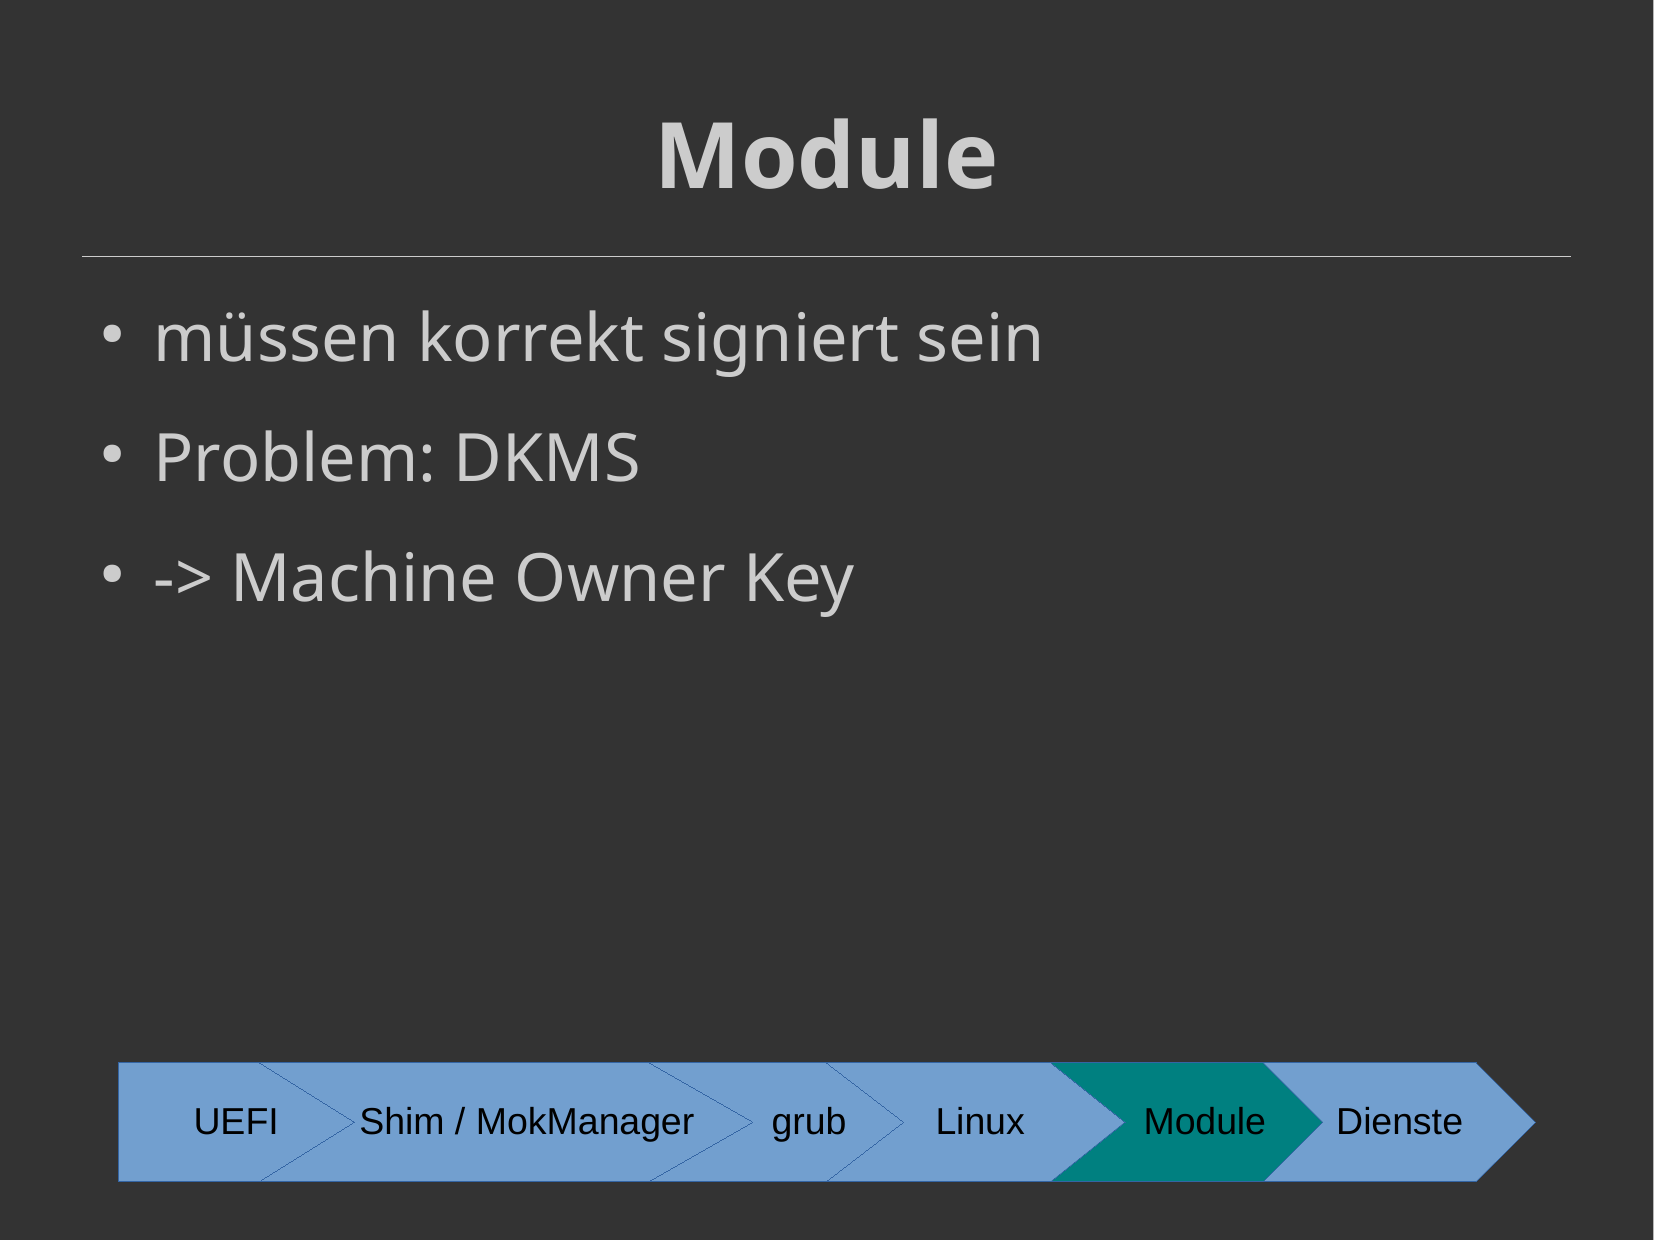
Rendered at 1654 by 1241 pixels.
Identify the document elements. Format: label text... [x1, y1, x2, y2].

text_box UEFI [118, 1062, 355, 1182]
text_box Linux [826, 1062, 1123, 1182]
text_box Module [1051, 1062, 1321, 1182]
text_box Shim / MokManager [260, 1062, 751, 1182]
text_box grub [649, 1062, 902, 1182]
title Module [82, 49, 1571, 257]
list müssen korrekt signiert sein Problem: DKMS -> Machine Owner Key [82, 290, 1571, 1010]
text_box Dienste [1263, 1062, 1536, 1182]
